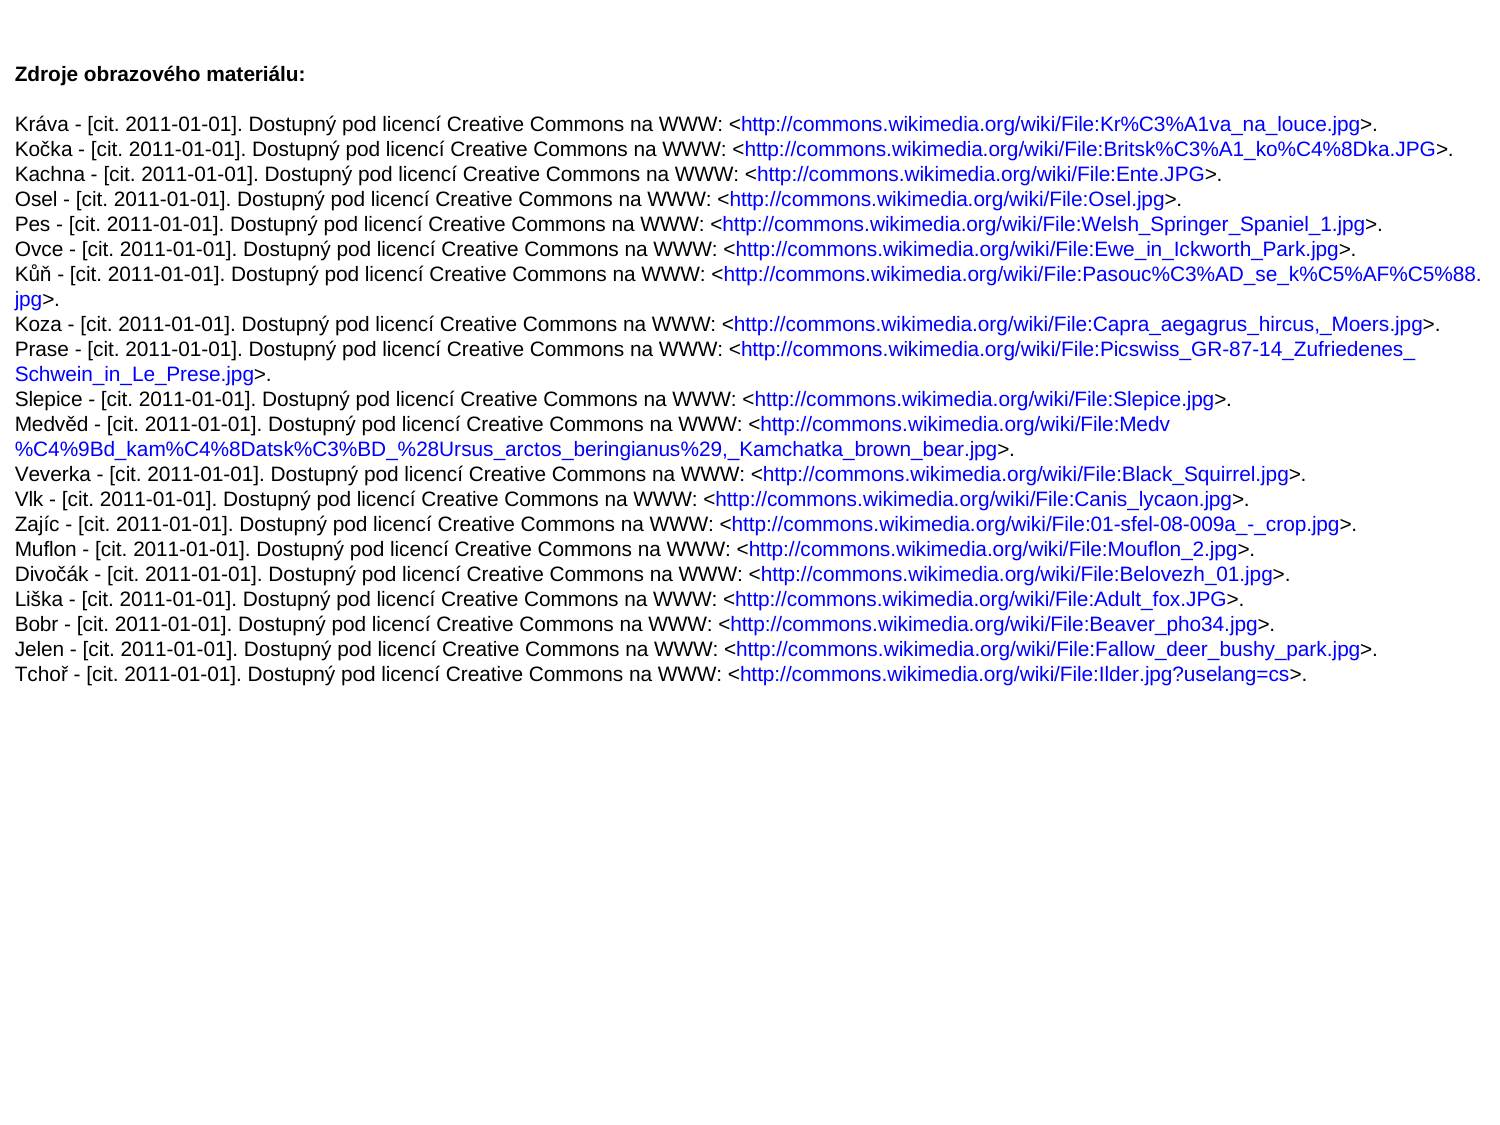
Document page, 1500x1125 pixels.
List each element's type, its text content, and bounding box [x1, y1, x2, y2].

text_box Zdroje obrazového materiálu: Kráva - [cit. 2011-01-01]. Dostupný pod licencí Creative Commons na WWW: <http://commons.wikimedia.org/wiki/File:Kr%C3%A1va_na_louce.jpg>. Kočka - [cit. 2011-01-01]. Dostupný pod licencí Creative Commons na WWW: <http://commons.wikimedia.org/wiki/File:Britsk%C3%A1_ko%C4%8Dka.JPG>. Kachna - [cit. 2011-01-01]. Dostupný pod licencí Creative Commons na WWW: <http://commons.wikimedia.org/wiki/File:Ente.JPG>. Osel - [cit. 2011-01-01]. Dostupný pod licencí Creative Commons na WWW: <http://commons.wikimedia.org/wiki/File:Osel.jpg>. Pes - [cit. 2011-01-01]. Dostupný pod licencí Creative Commons na WWW: <http://commons.wikimedia.org/wiki/File:Welsh_Springer_Spaniel_1.jpg>. Ovce - [cit. 2011-01-01]. Dostupný pod licencí Creative Commons na WWW: <http://commons.wikimedia.org/wiki/File:Ewe_in_Ickworth_Park.jpg>. Kůň - [cit. 2011-01-01]. Dostupný pod licencí Creative Commons na WWW: <http://commons.wikimedia.org/wiki/File:Pasouc%C3%AD_se_k%C5%AF%C5%88.jpg>. Koza - [cit. 2011-01-01]. Dostupný pod licencí Creative Commons na WWW: <http://commons.wikimedia.org/wiki/File:Capra_aegagrus_hircus,_Moers.jpg>. Prase - [cit. 2011-01-01]. Dostupný pod licencí Creative Commons na WWW: <http://commons.wikimedia.org/wiki/File:Picswiss_GR-87-14_Zufriedenes_Schwein_in_Le_Prese.jpg>. Slepice - [cit. 2011-01-01]. Dostupný pod licencí Creative Commons na WWW: <http://commons.wikimedia.org/wiki/File:Slepice.jpg>. Medvěd - [cit. 2011-01-01]. Dostupný pod licencí Creative Commons na WWW: <http://commons.wikimedia.org/wiki/File:Medv%C4%9Bd_kam%C4%8Datsk%C3%BD_%28Ursus_arctos_beringianus%29,_Kamchatka_brown_bear.jpg>. Veverka - [cit. 2011-01-01]. Dostupný pod licencí Creative Commons na WWW: <http://commons.wikimedia.org/wiki/File:Black_Squirrel.jpg>. Vlk - [cit. 2011-01-01]. Dostupný pod licencí Creative Commons na WWW: <http://commons.wikimedia.org/wiki/File:Canis_lycaon.jpg>. Zajíc - [cit. 2011-01-01]. Dostupný pod licencí Creative Commons na WWW: <http://commons.wikimedia.org/wiki/File:01-sfel-08-009a_-_crop.jpg>. Muflon - [cit. 2011-01-01]. Dostupný pod licencí Creative Commons na WWW: <http://commons.wikimedia.org/wiki/File:Mouflon_2.jpg>. Divočák - [cit. 2011-01-01]. Dostupný pod licencí Creative Commons na WWW: <http://commons.wikimedia.org/wiki/File:Belovezh_01.jpg>. Liška - [cit. 2011-01-01]. Dostupný pod licencí Creative Commons na WWW: <http://commons.wikimedia.org/wiki/File:Adult_fox.JPG>. Bobr - [cit. 2011-01-01]. Dostupný pod licencí Creative Commons na WWW: <http://commons.wikimedia.org/wiki/File:Beaver_pho34.jpg>. Jelen - [cit. 2011-01-01]. Dostupný pod licencí Creative Commons na WWW: <http://commons.wikimedia.org/wiki/File:Fallow_deer_bushy_park.jpg>. Tchoř - [cit. 2011-01-01]. Dostupný pod licencí Creative Commons na WWW: <http://commons.wikimedia.org/wiki/File:Ilder.jpg?uselang=cs>. [0, 53, 1500, 719]
